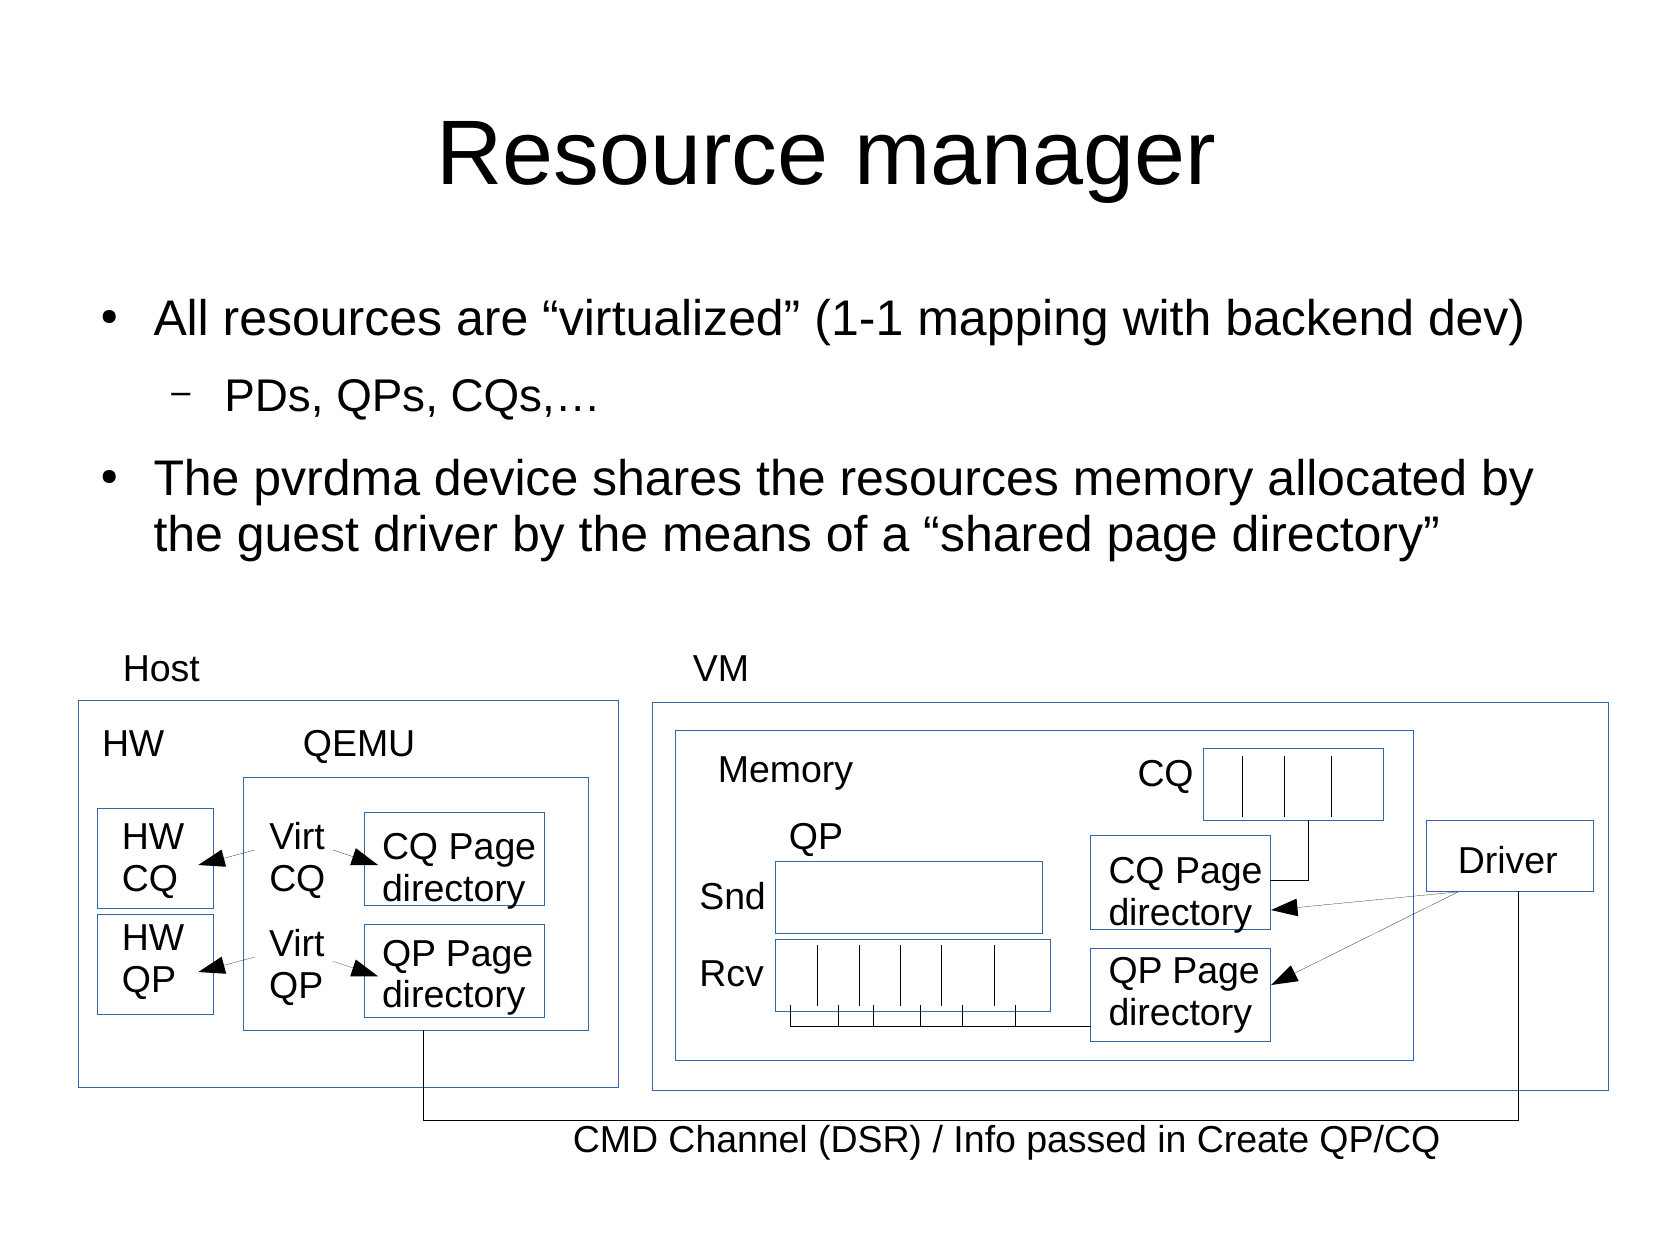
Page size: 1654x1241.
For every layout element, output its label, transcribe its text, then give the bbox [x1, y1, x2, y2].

text_box HW QP [107, 915, 203, 1014]
text_box Rcv [684, 945, 796, 1006]
text_box CQ Page directory [367, 818, 563, 924]
text_box Driver [1443, 832, 1587, 892]
text_box QEMU [288, 715, 439, 772]
text_box Memory [703, 740, 1022, 804]
text_box Snd [684, 868, 796, 929]
text_box QP Page directory [1093, 970, 1289, 1071]
text_box Host [108, 640, 259, 697]
text_box Virt CQ [254, 808, 351, 915]
text_box VirtQP [254, 915, 350, 1014]
text_box CQ [1122, 745, 1219, 806]
text_box HW QP [107, 909, 203, 914]
text_box HW [87, 715, 238, 772]
text_box QP [774, 808, 870, 866]
text_box QP Page directory [367, 924, 563, 1053]
list All resources are “virtualized” (1-1 mapping with backend dev) PDs, QPs, CQs,… The pvrdma device shares the resources memory allocated by the guest driver by the means of a “shared page directory” [82, 290, 1571, 661]
text_box CMD Channel (DSR) / Info passed in Create QP/CQ [558, 1110, 1489, 1176]
text_box HW CQ [107, 809, 203, 908]
text_box CQ Page directory [1093, 841, 1289, 970]
title Resource manager [82, 49, 1571, 257]
text_box QP [776, 862, 870, 866]
text_box VM [678, 640, 829, 697]
